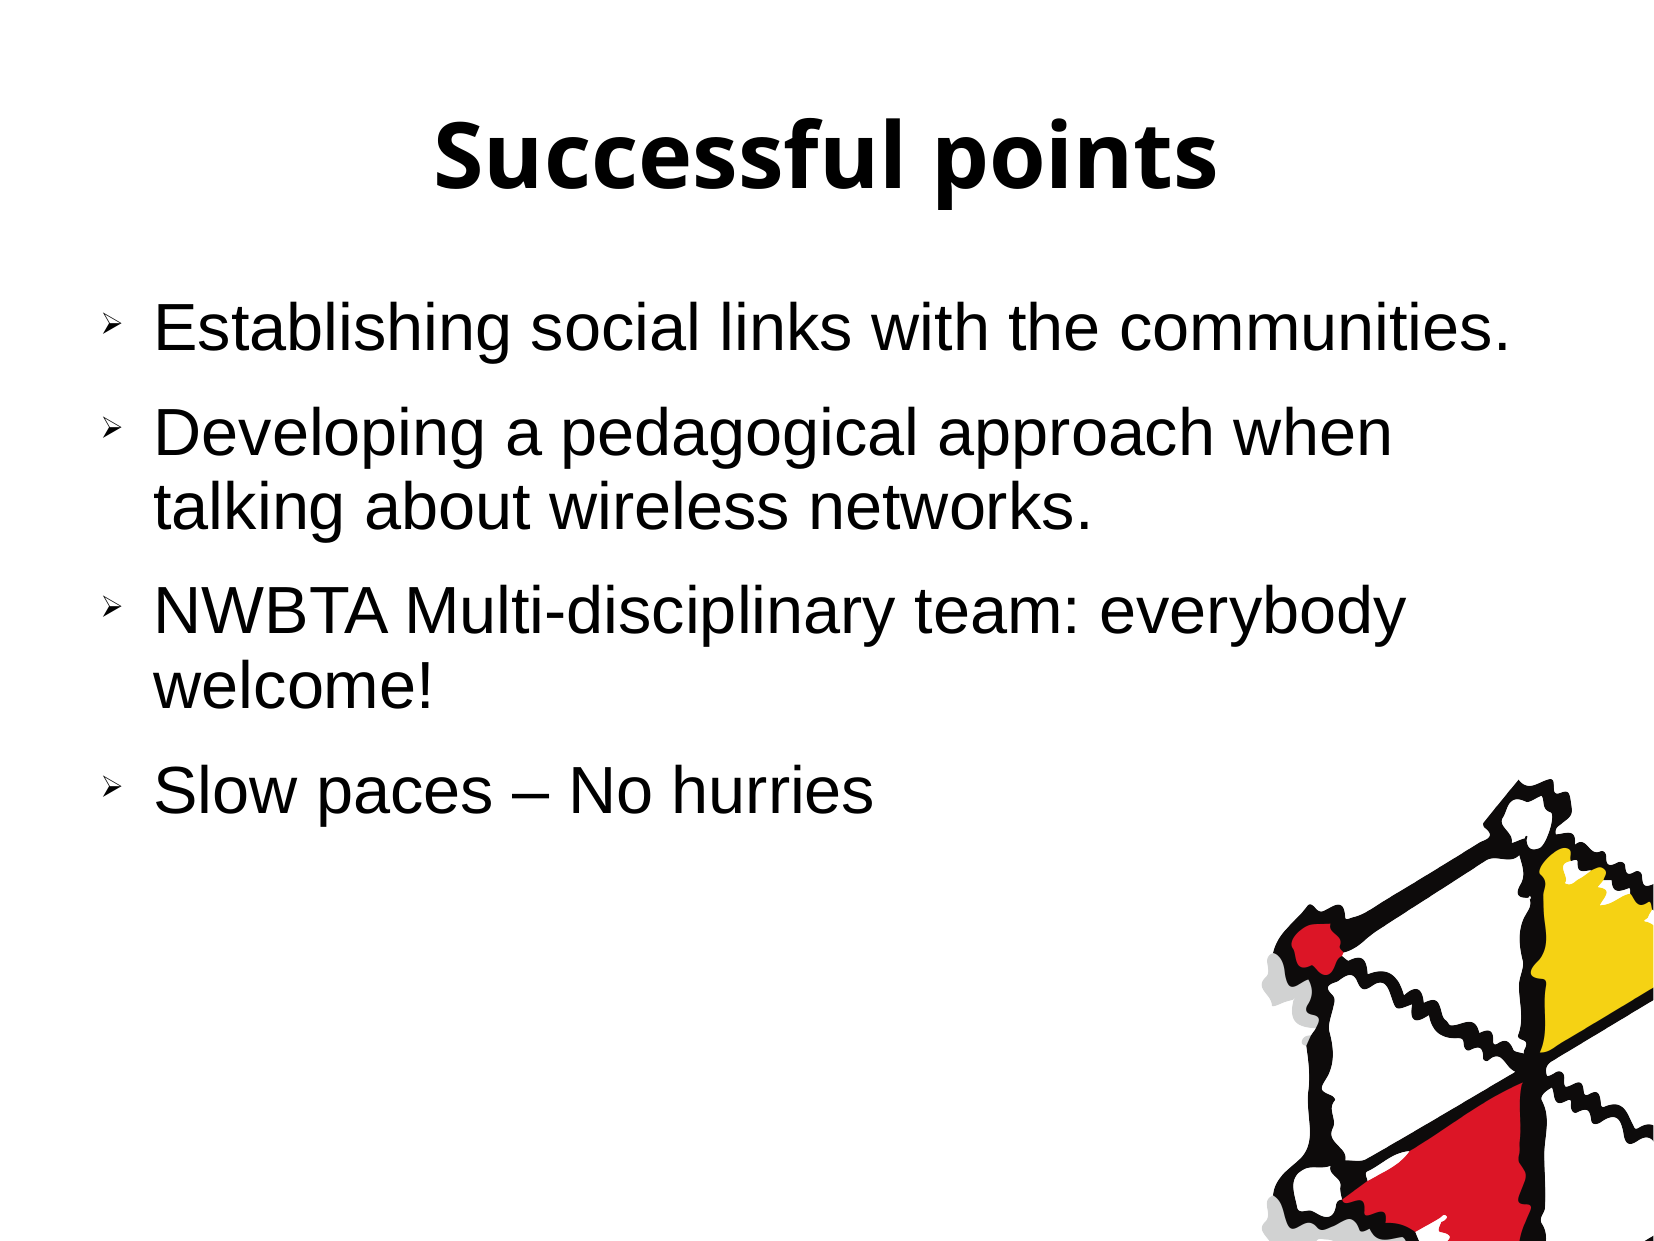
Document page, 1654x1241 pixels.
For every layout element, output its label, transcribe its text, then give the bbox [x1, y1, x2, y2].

title Successful points [82, 49, 1571, 257]
picture [1145, 779, 1654, 1241]
list Establishing social links with the communities. Developing a pedagogical approach when talking about wireless networks. NWBTA Multi-disciplinary team: everybody welcome! Slow paces – No hurries [82, 290, 1571, 1010]
